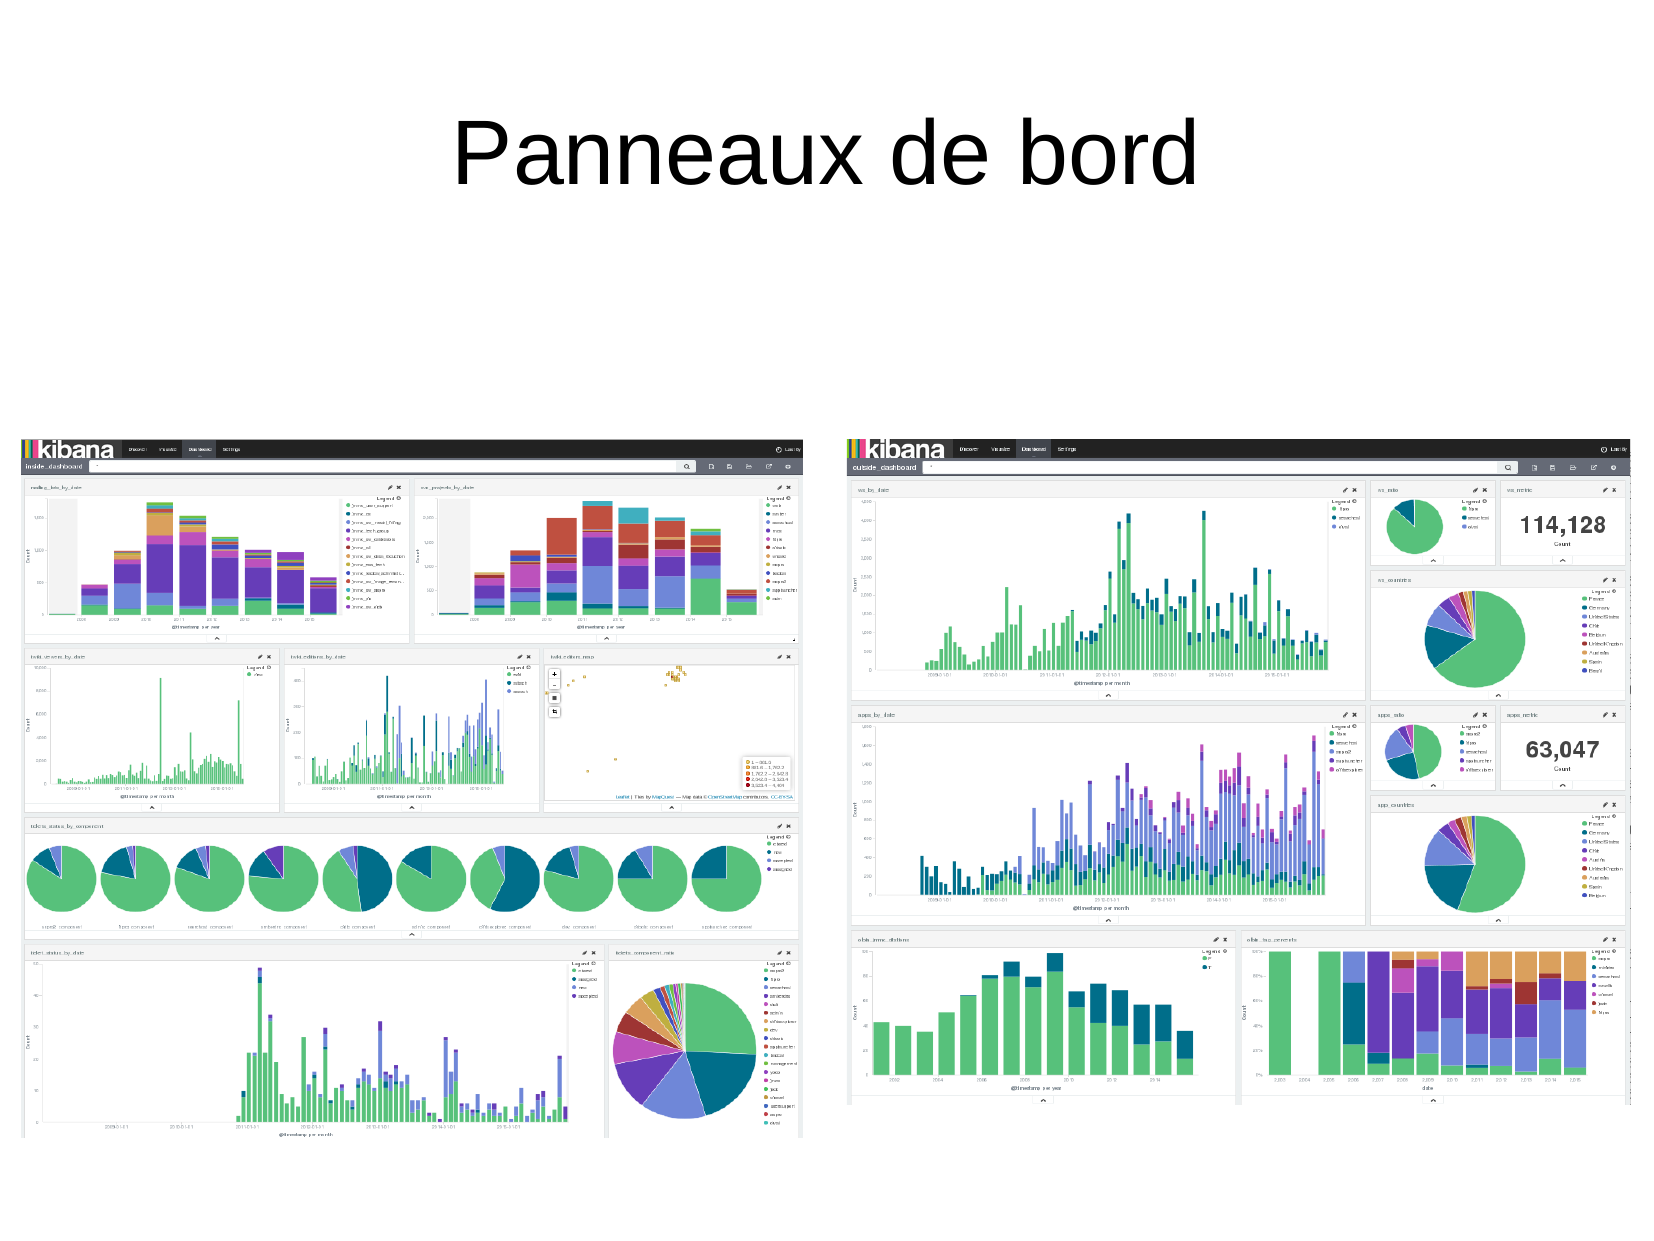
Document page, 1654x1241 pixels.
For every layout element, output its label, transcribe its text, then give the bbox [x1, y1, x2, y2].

title Panneaux de bord [82, 49, 1571, 257]
picture [21, 439, 803, 1138]
picture [846, 439, 1631, 1105]
